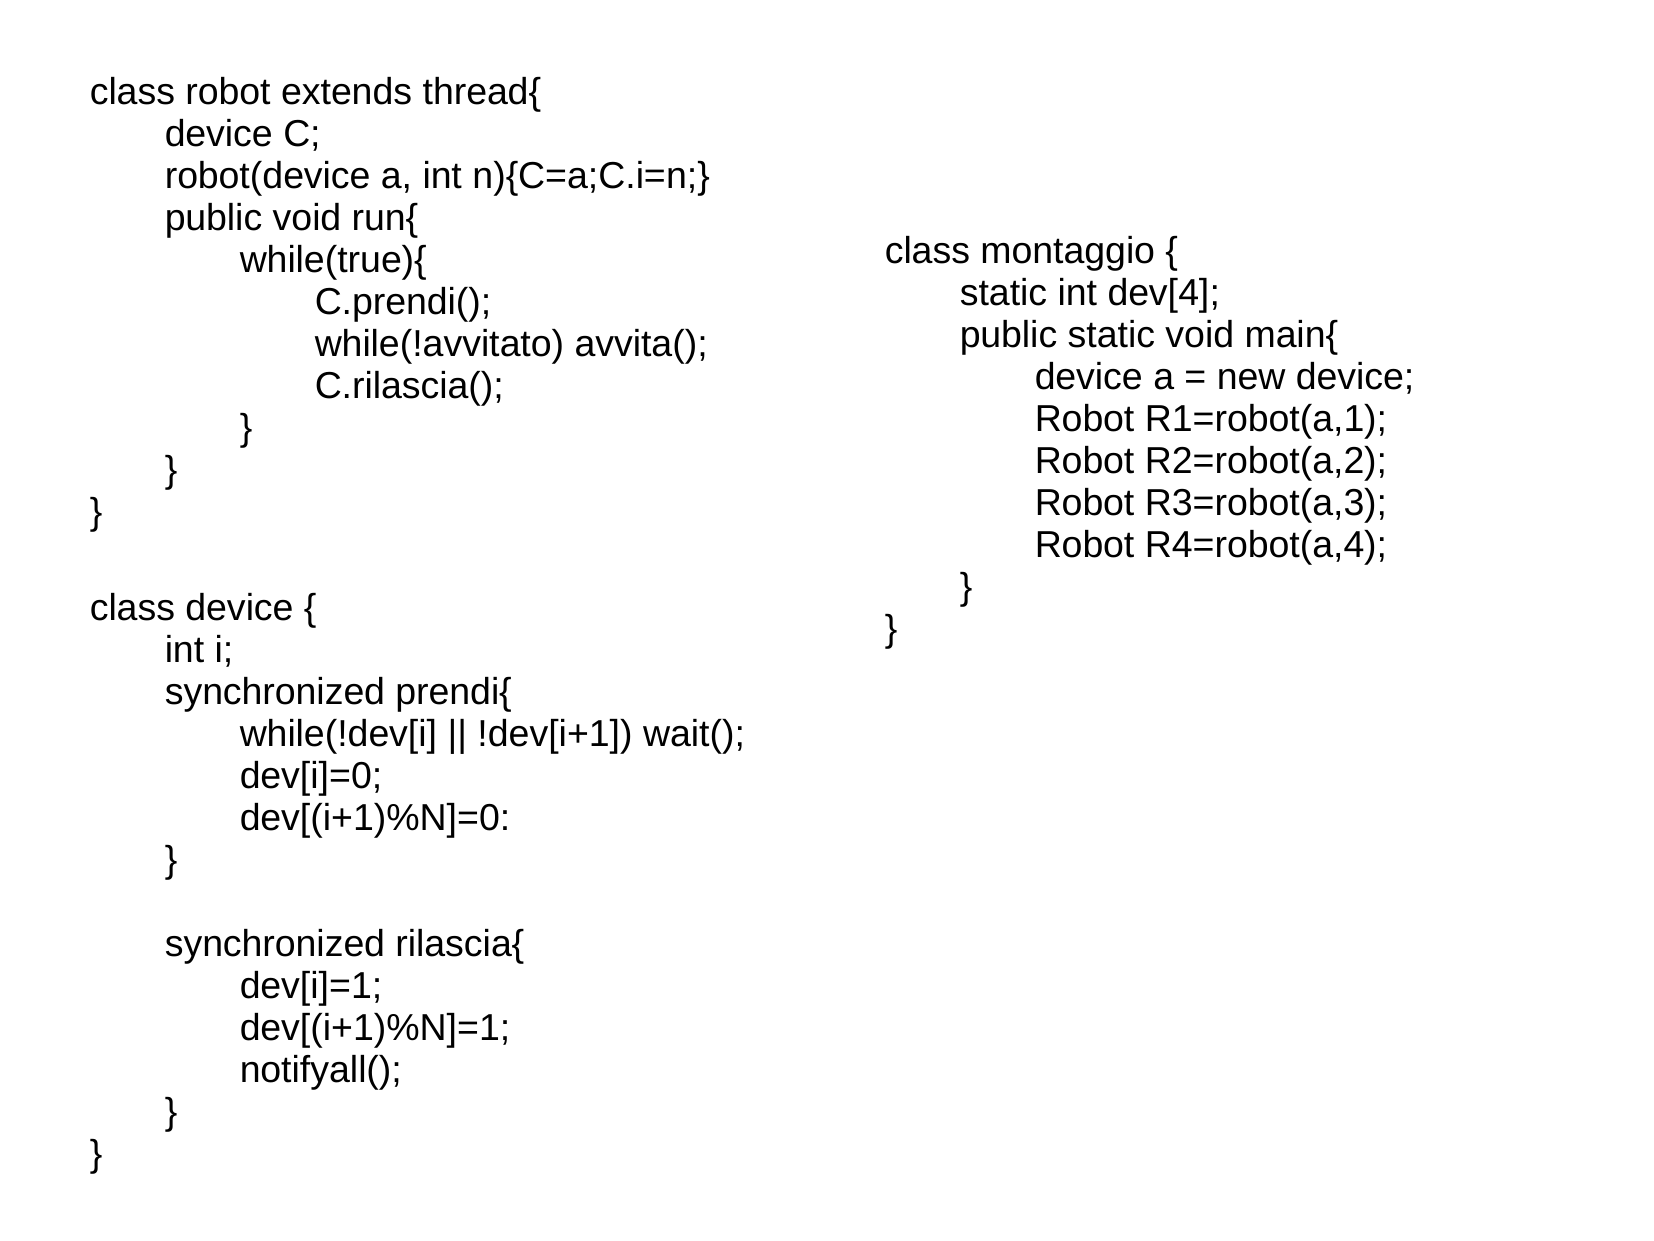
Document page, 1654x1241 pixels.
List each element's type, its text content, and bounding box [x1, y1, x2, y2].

text_box class robot extends thread{ device C; robot(device a, int n){C=a;C.i=n;} public void run{ while(true){ C.prendi(); while(!avvitato) avvita(); C.rilascia(); } } } [75, 63, 781, 541]
text_box class montaggio { static int dev[4]; public static void main{ device a = new device; Robot R1=robot(a,1); Robot R2=robot(a,2); Robot R3=robot(a,3); Robot R4=robot(a,4); } } [870, 222, 1576, 658]
text_box class device { int i; synchronized prendi{ while(!dev[i] || !dev[i+1]) wait(); dev[i]=0; dev[(i+1)%N]=0: } synchronized rilascia{ dev[i]=1; dev[(i+1)%N]=1; notifyall(); } } [75, 579, 781, 1182]
